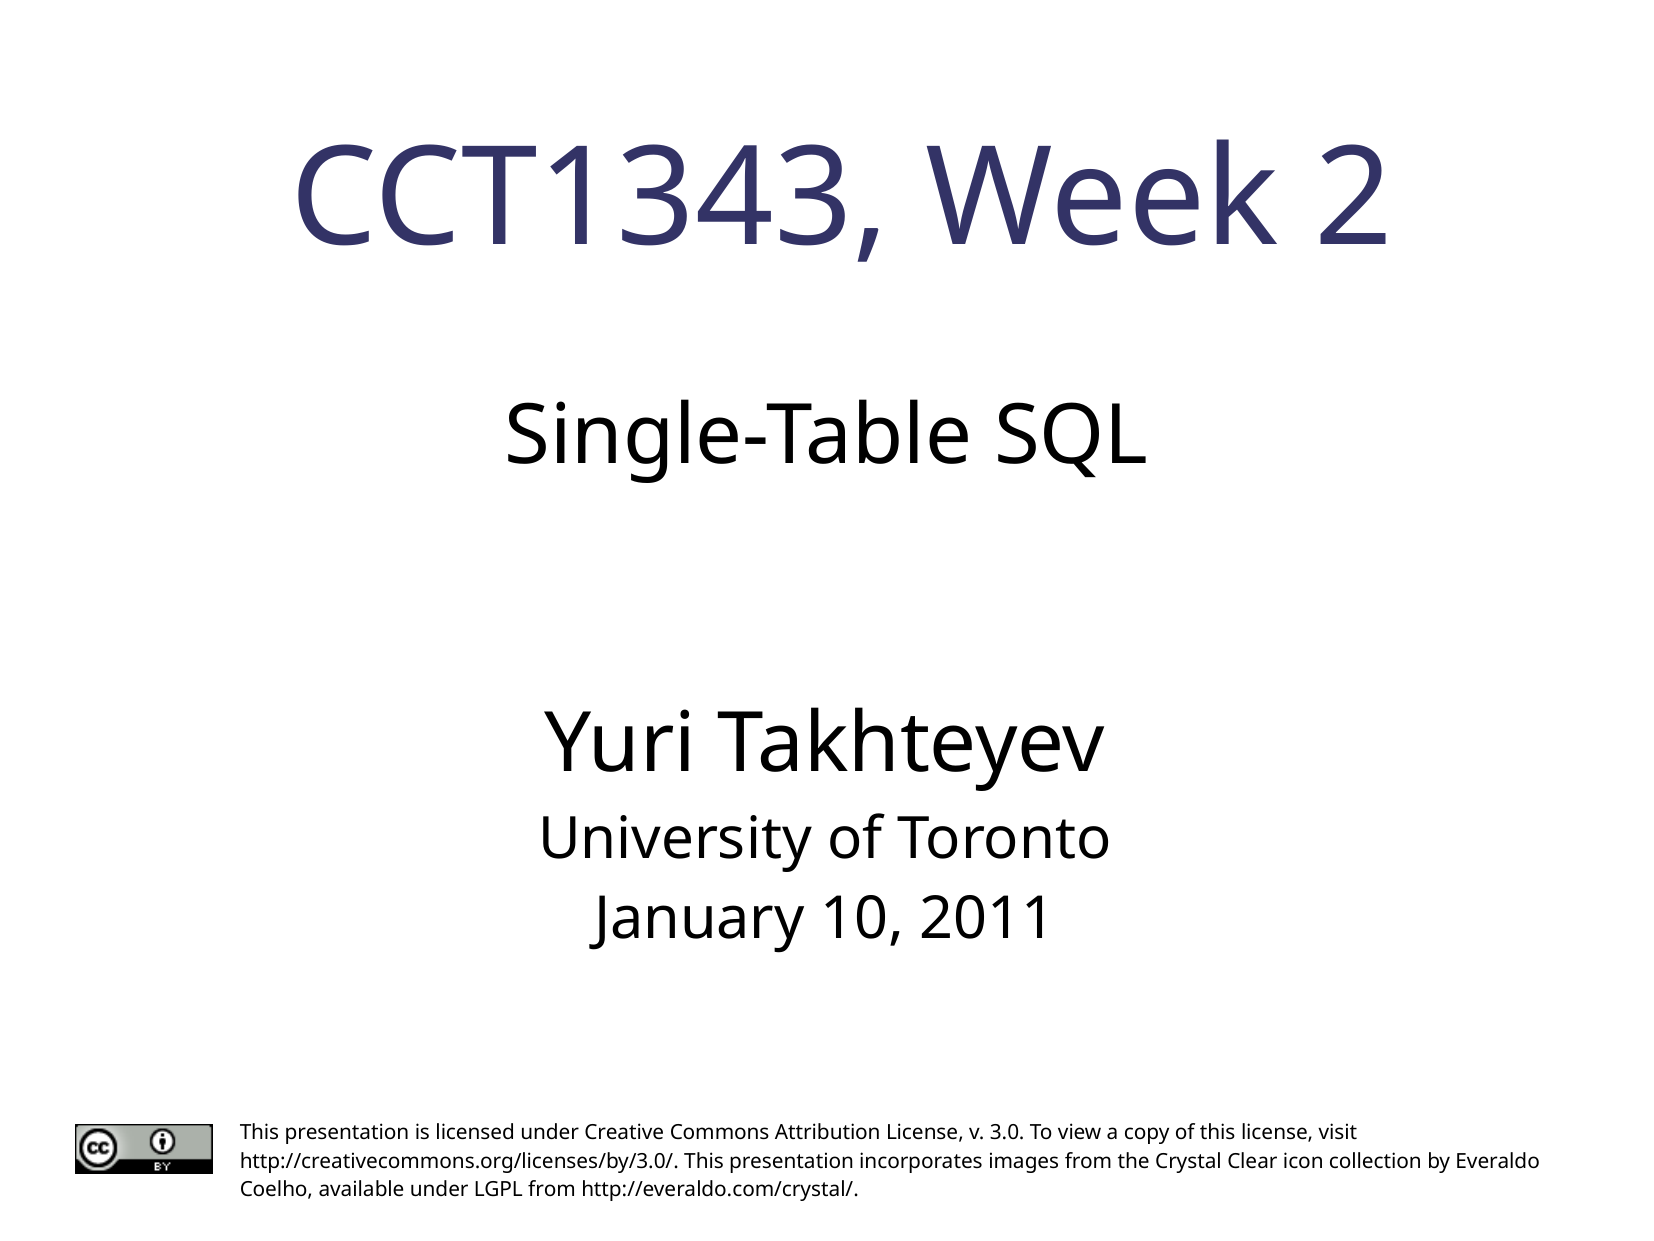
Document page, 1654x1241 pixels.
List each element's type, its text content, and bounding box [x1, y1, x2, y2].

picture [75, 1124, 213, 1174]
title CCT1343, Week 2 [34, 107, 1651, 275]
text_box Yuri Takhteyev University of Toronto January 10, 2011 [150, 675, 1501, 934]
subtitle Single-Table SQL [82, 375, 1571, 526]
text_box This presentation is licensed under Creative Commons Attribution License, v. 3.0. To view a copy of this license, visit http://creativecommons.org/licenses/by/3.0/. This presentation incorporates images from the Crystal Clear icon collection by Everaldo Coelho, available under LGPL from http://everaldo.com/crystal/. [225, 1110, 1576, 1201]
